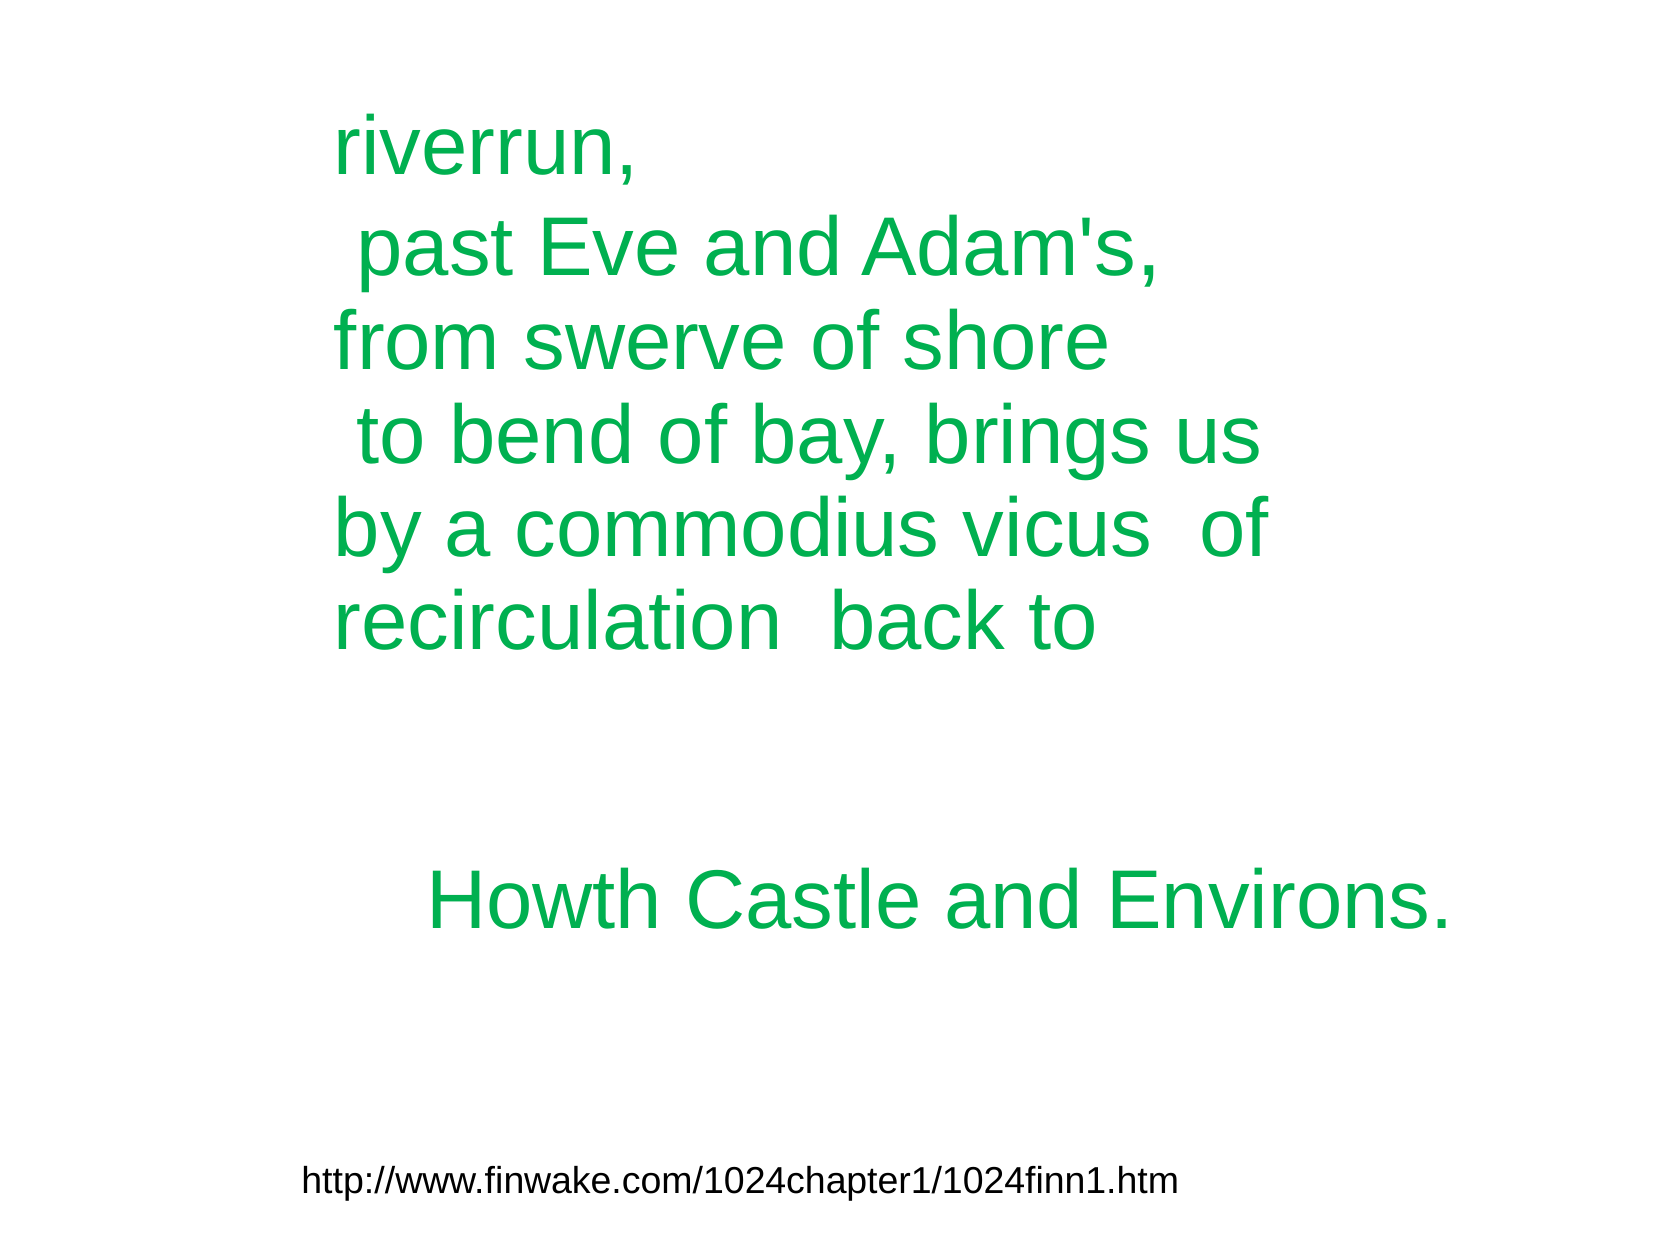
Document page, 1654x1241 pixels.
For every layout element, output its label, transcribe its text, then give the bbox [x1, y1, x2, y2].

text_box riverrun, past Eve and Adam's, from swerve of shore to bend of bay, brings us by a commodius vicus of recirculation back to Howth Castle and Environs. [318, 91, 1583, 1159]
text_box http://www.finwake.com/1024chapter1/1024finn1.htm [286, 1151, 1383, 1211]
